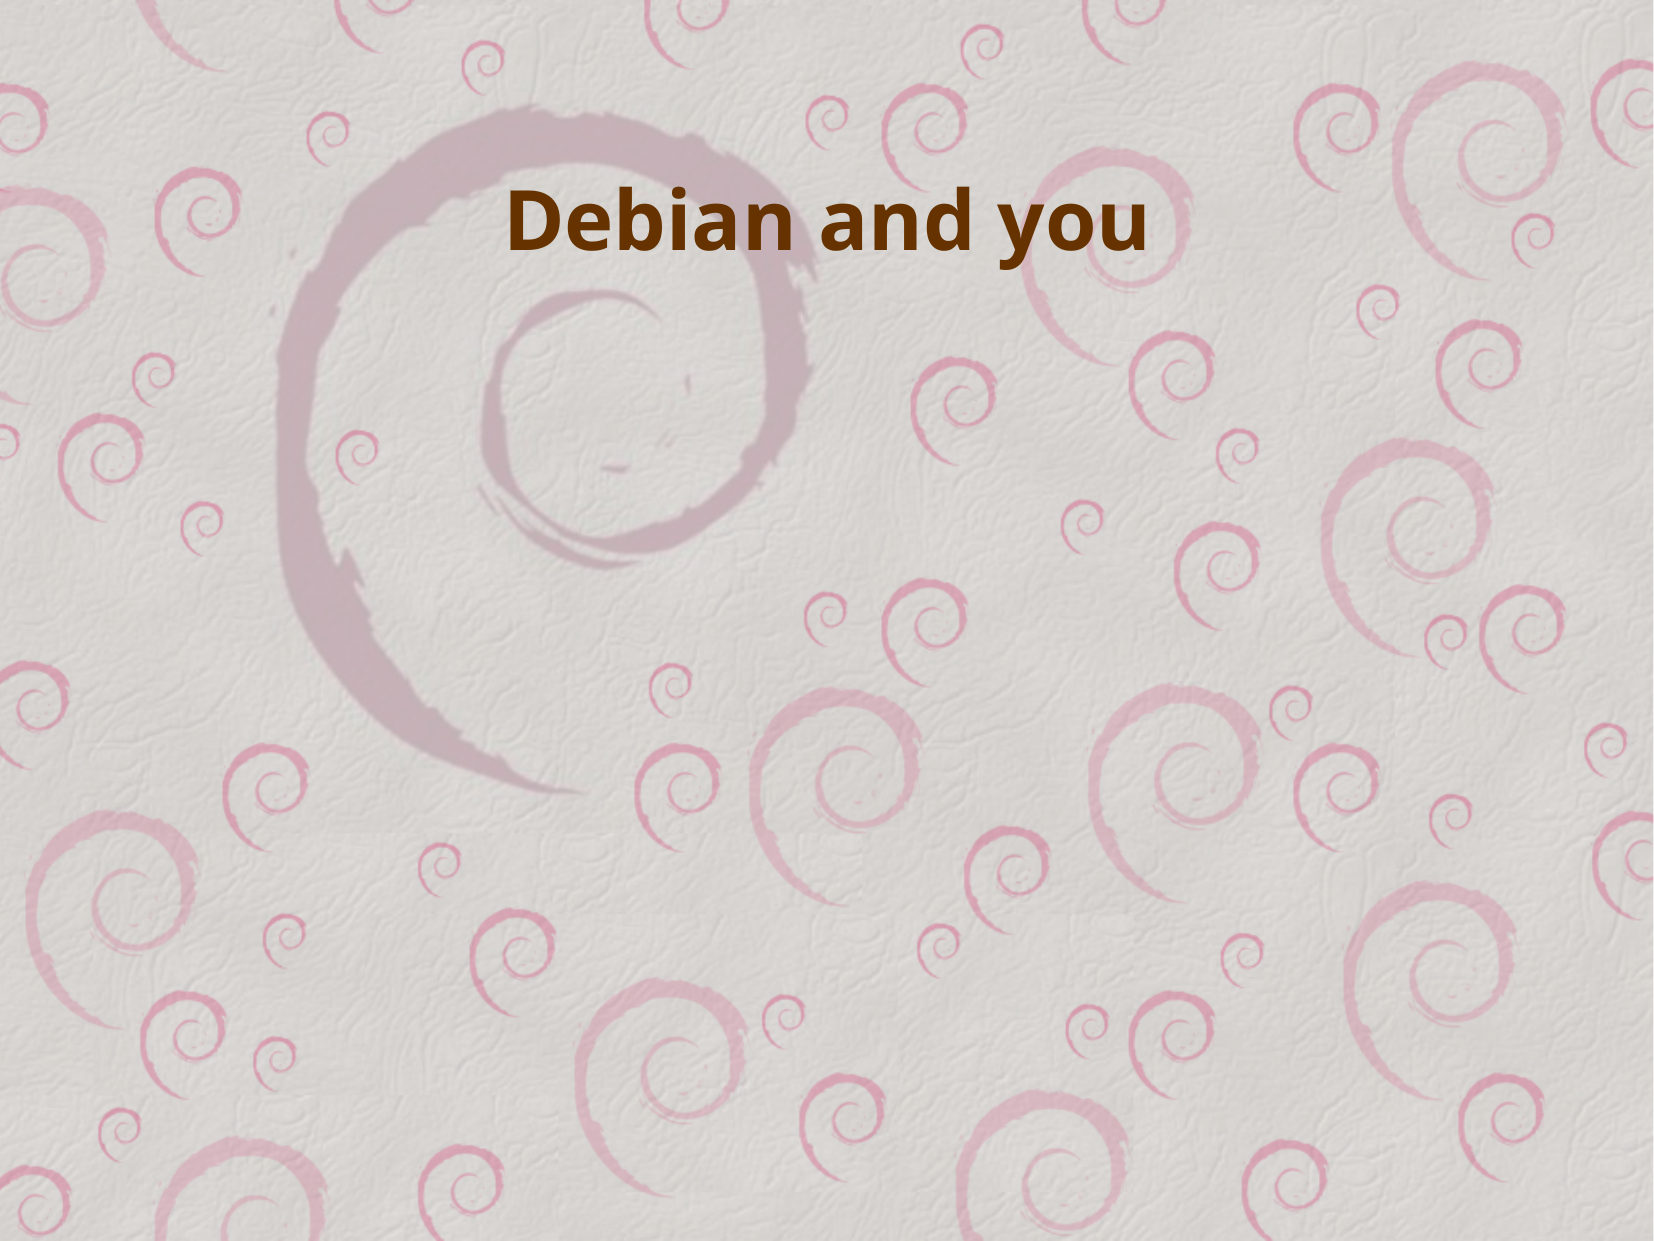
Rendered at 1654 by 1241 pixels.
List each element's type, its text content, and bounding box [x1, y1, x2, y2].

title Debian and you [121, 114, 1534, 322]
picture [0, 0, 1654, 1241]
